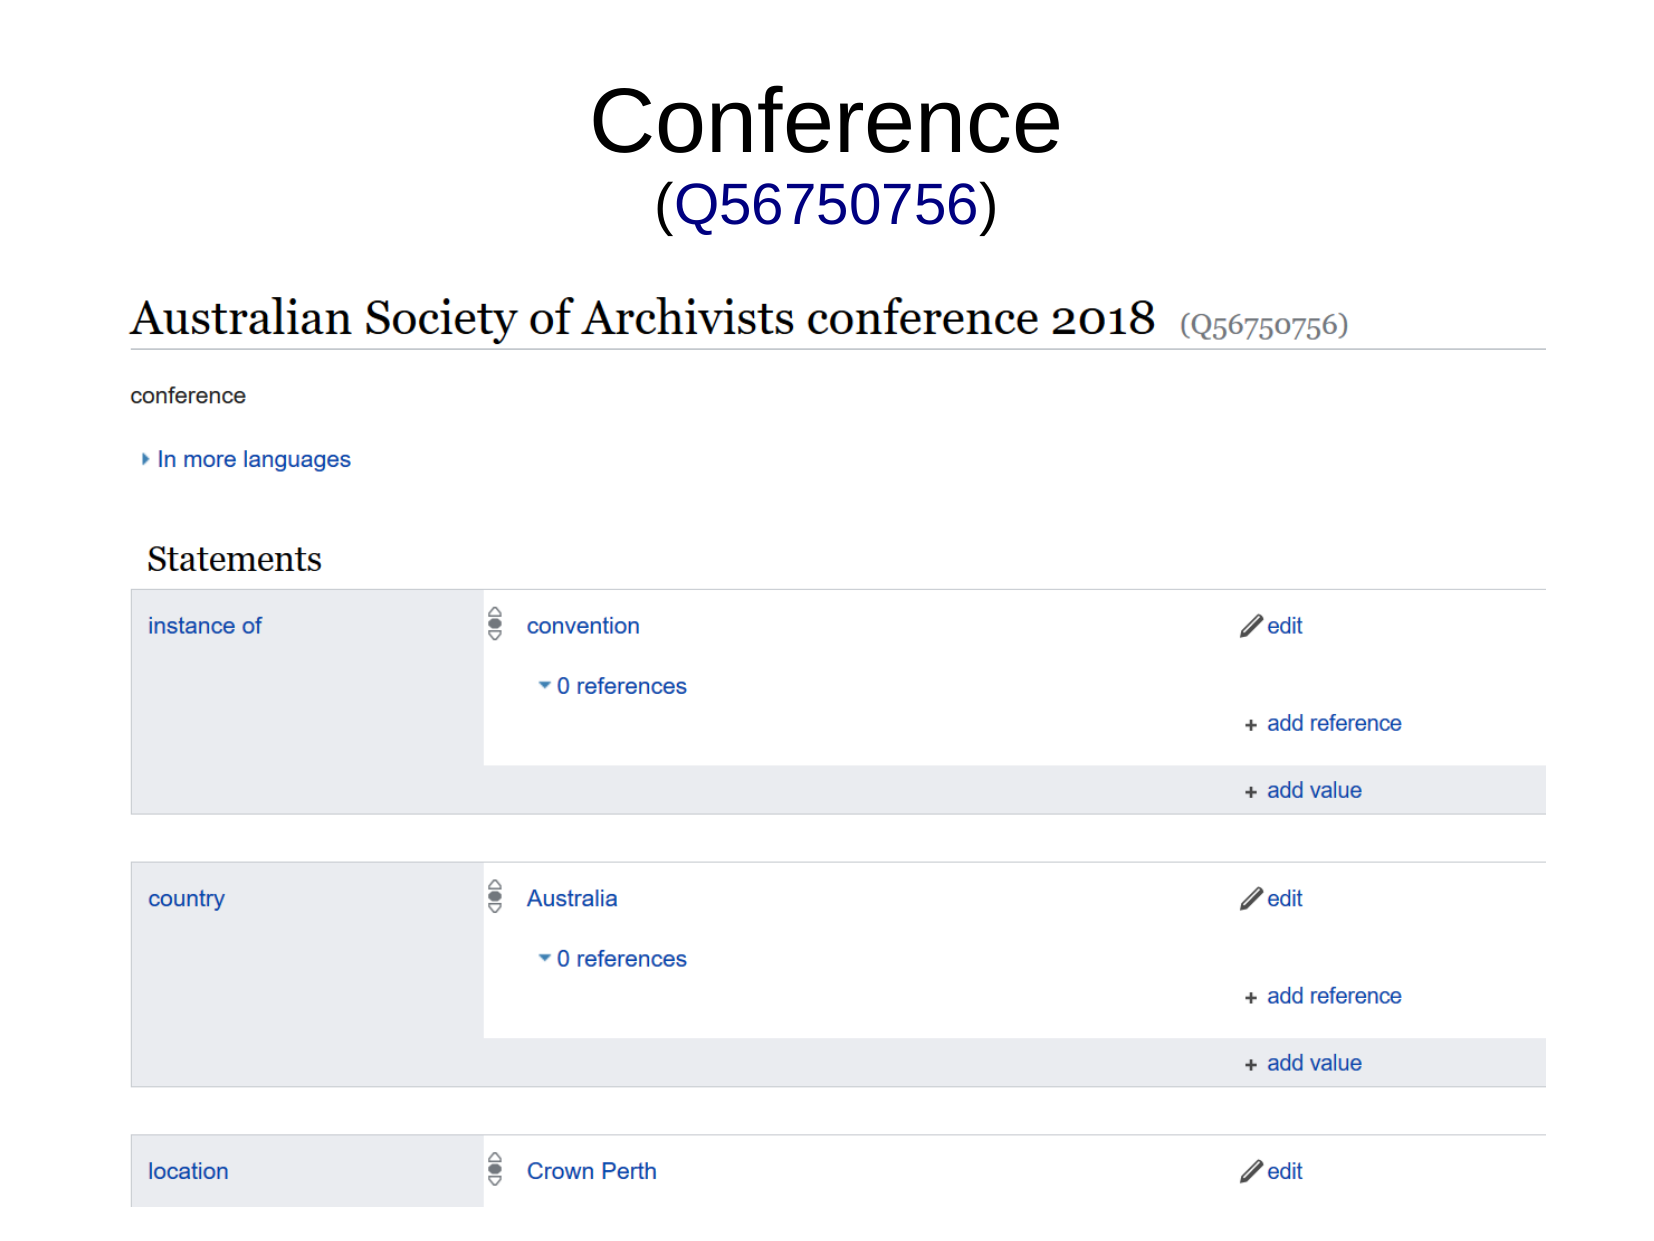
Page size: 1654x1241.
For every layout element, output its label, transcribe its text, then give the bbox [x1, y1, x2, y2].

title Conference (Q56750756) [82, 49, 1571, 257]
picture [94, 267, 1546, 1207]
